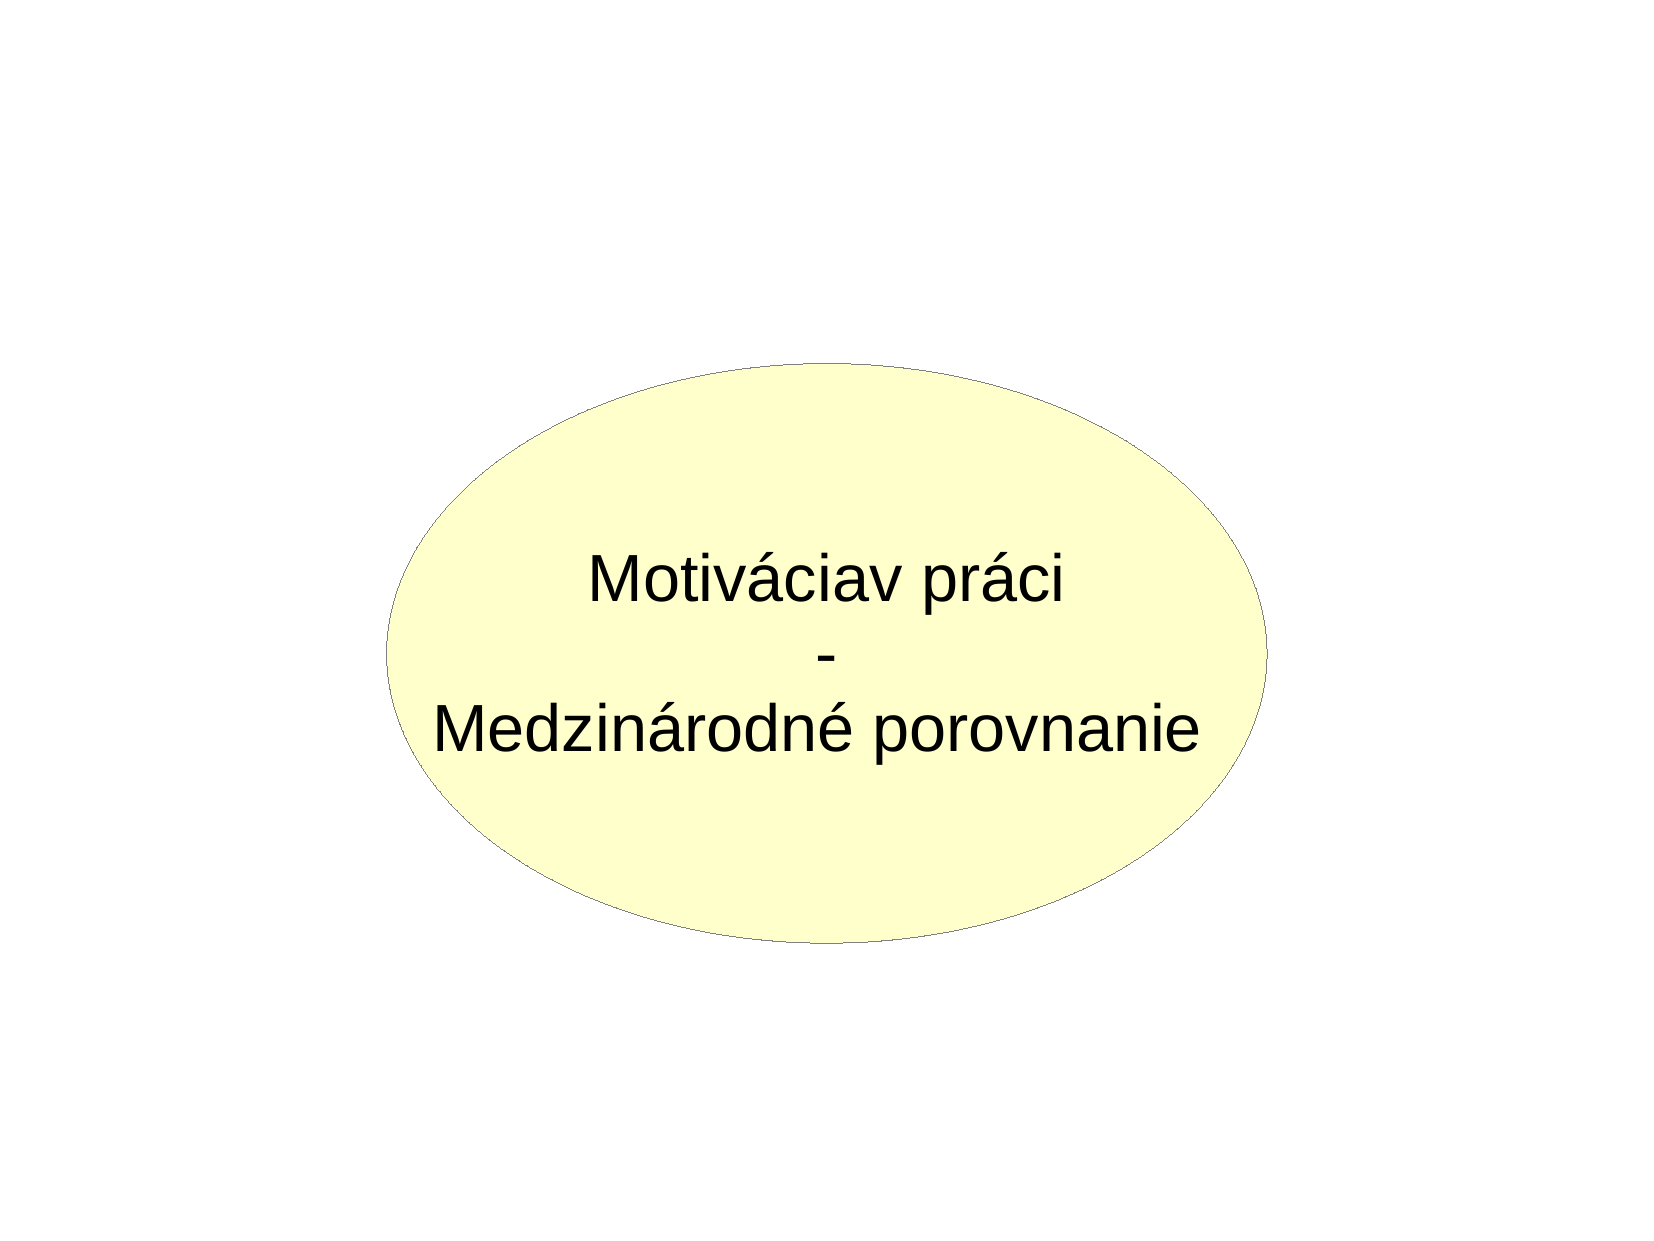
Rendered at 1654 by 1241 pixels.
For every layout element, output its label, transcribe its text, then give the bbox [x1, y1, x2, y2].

text_box Motivácia v práci - Medzinárodné porovnanie [386, 363, 1268, 944]
